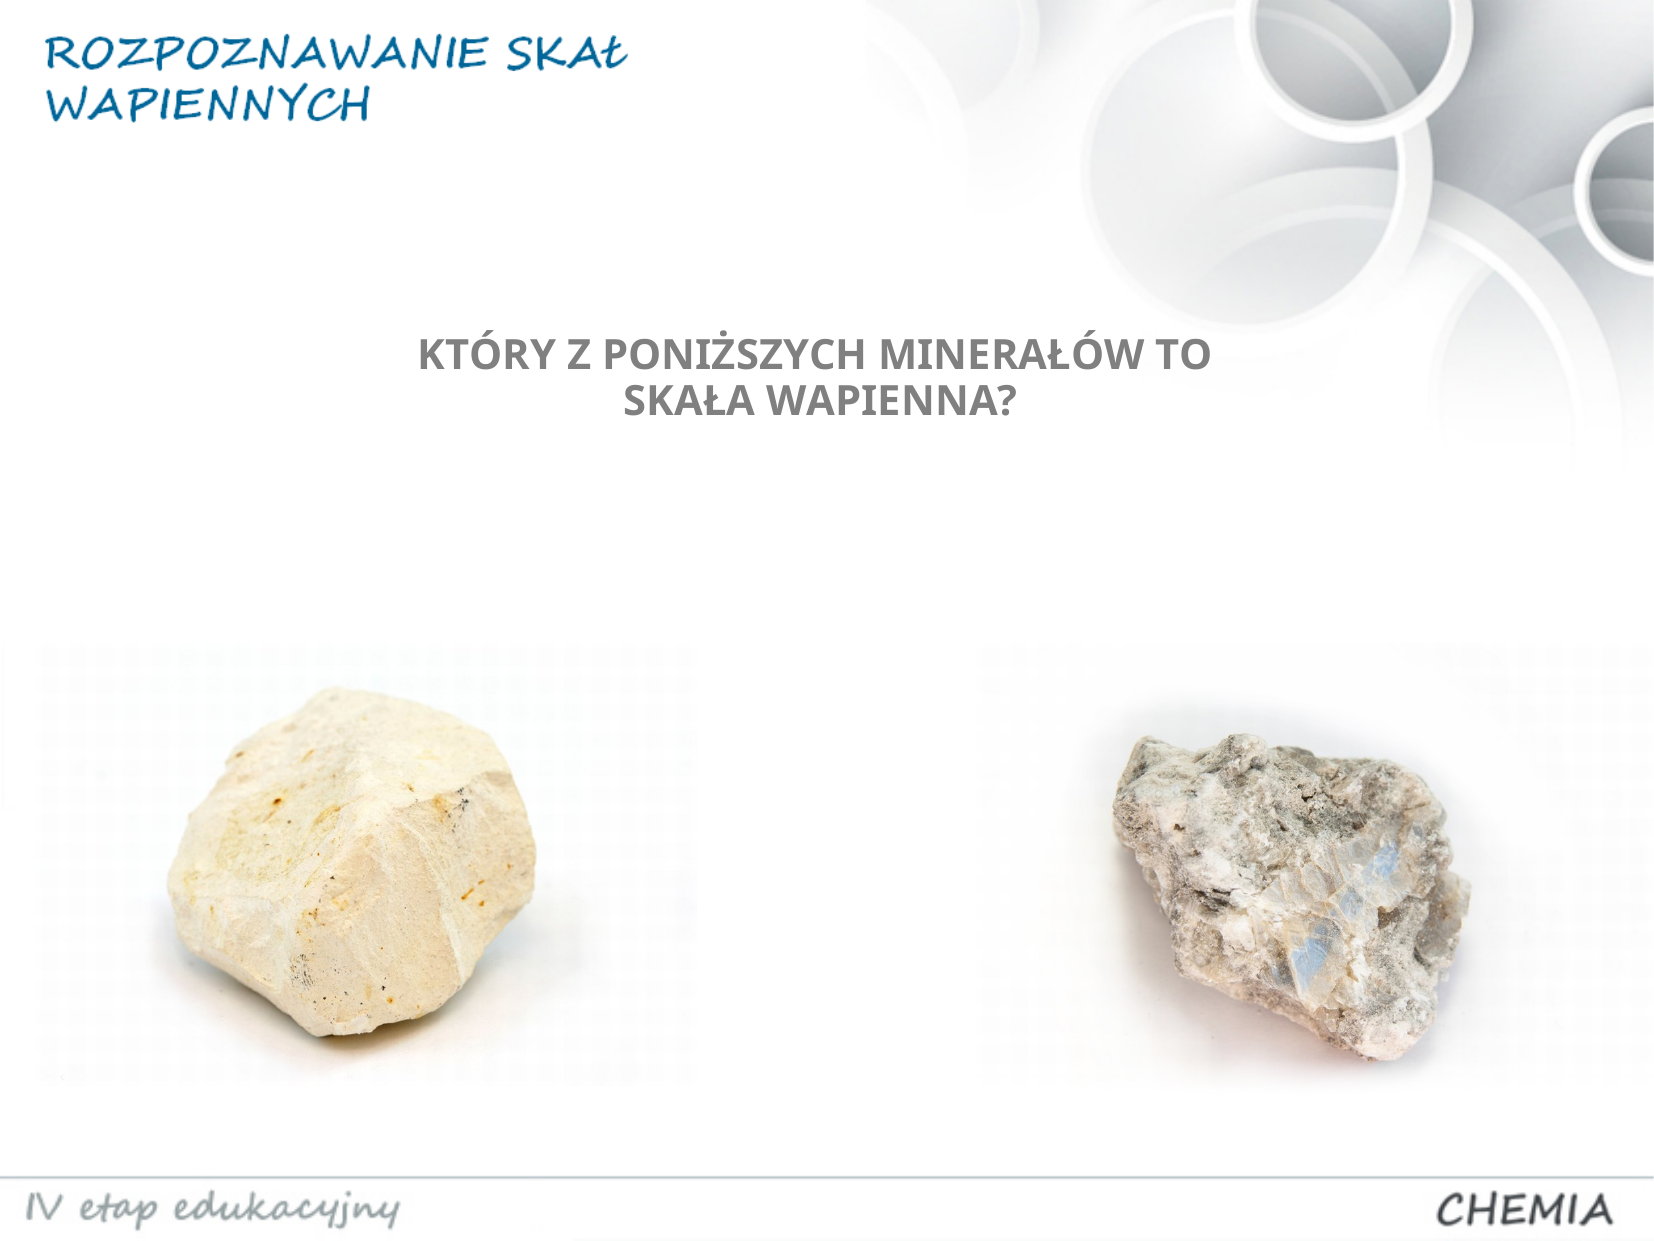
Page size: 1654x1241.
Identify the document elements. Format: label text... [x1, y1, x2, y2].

picture [0, 0, 1654, 1241]
chart [23, 17, 657, 138]
text_box KTÓRY Z PONIŻSZYCH MINERAŁÓW TO SKAŁA WAPIENNA? [283, 324, 1359, 386]
